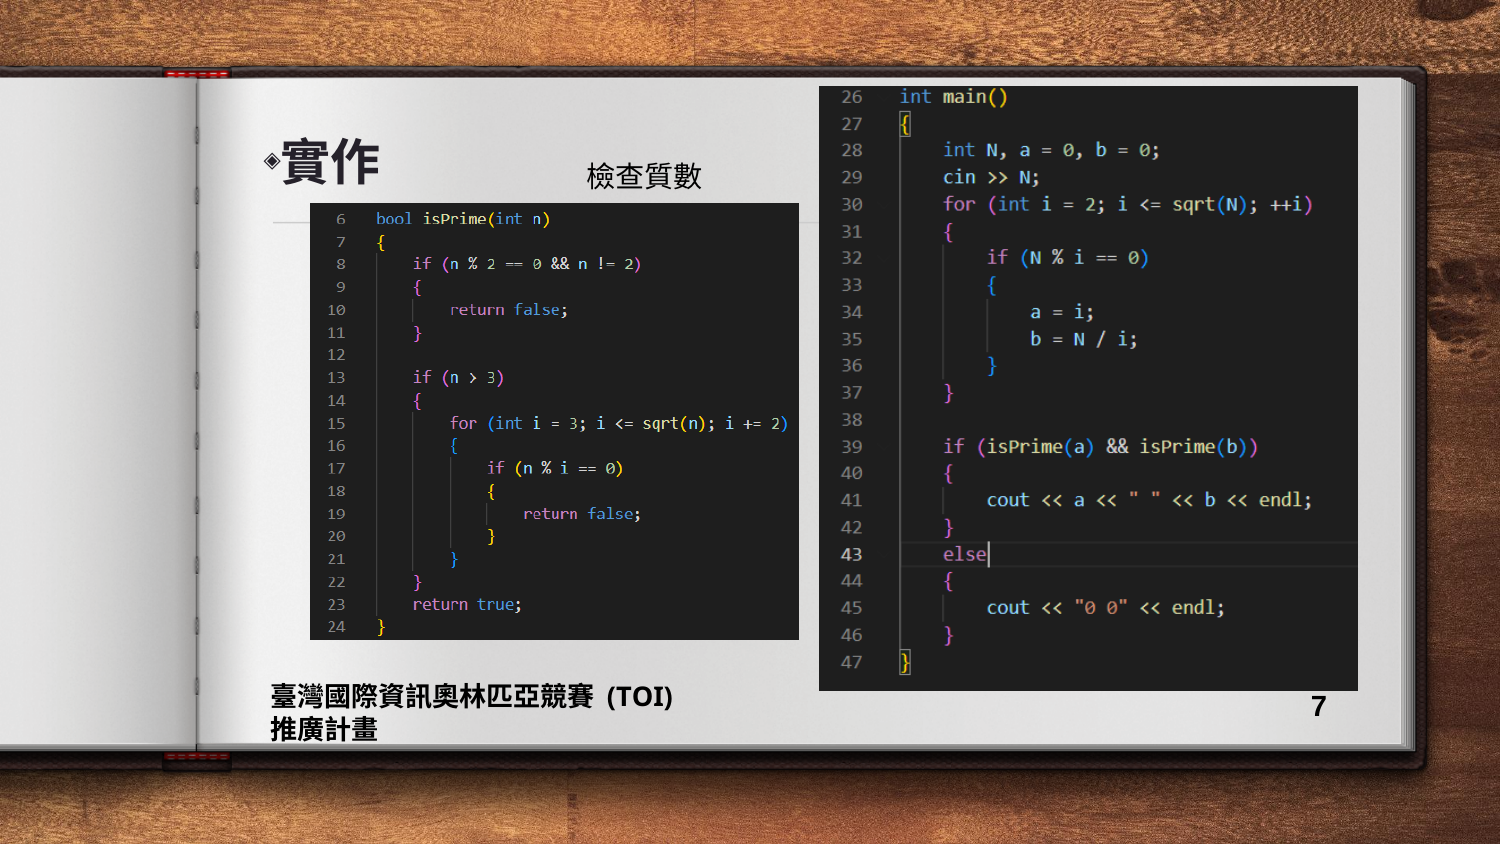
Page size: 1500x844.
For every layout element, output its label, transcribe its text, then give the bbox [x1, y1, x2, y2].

text_box 實作 [248, 115, 819, 205]
text_box 檢查質數 [570, 151, 720, 202]
picture [310, 203, 799, 640]
text_box 7 [1295, 672, 1386, 737]
picture [819, 86, 1358, 691]
